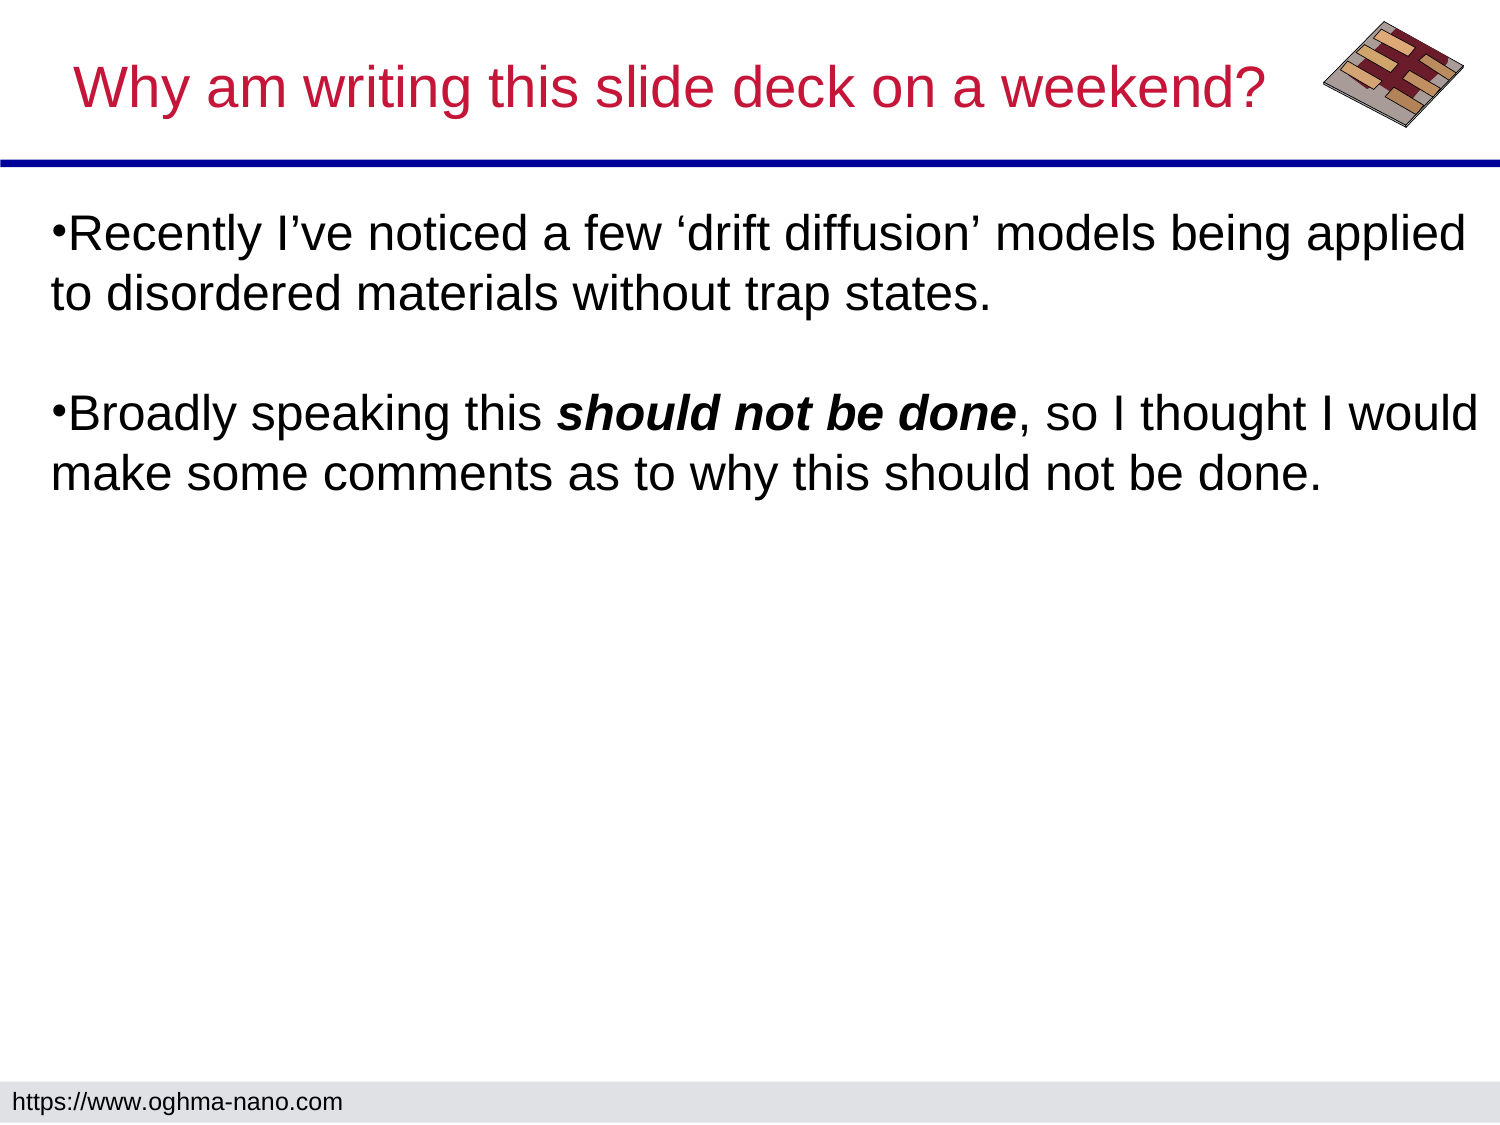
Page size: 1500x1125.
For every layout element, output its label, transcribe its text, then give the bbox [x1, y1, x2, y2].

text_box Recently I’ve noticed a few ‘drift diffusion’ models being applied to disordered materials without trap states. Broadly speaking this should not be done, so I thought I would make some comments as to why this should not be done. [35, 193, 1500, 809]
title Why am writing this slide deck on a weekend? [59, 34, 1297, 140]
